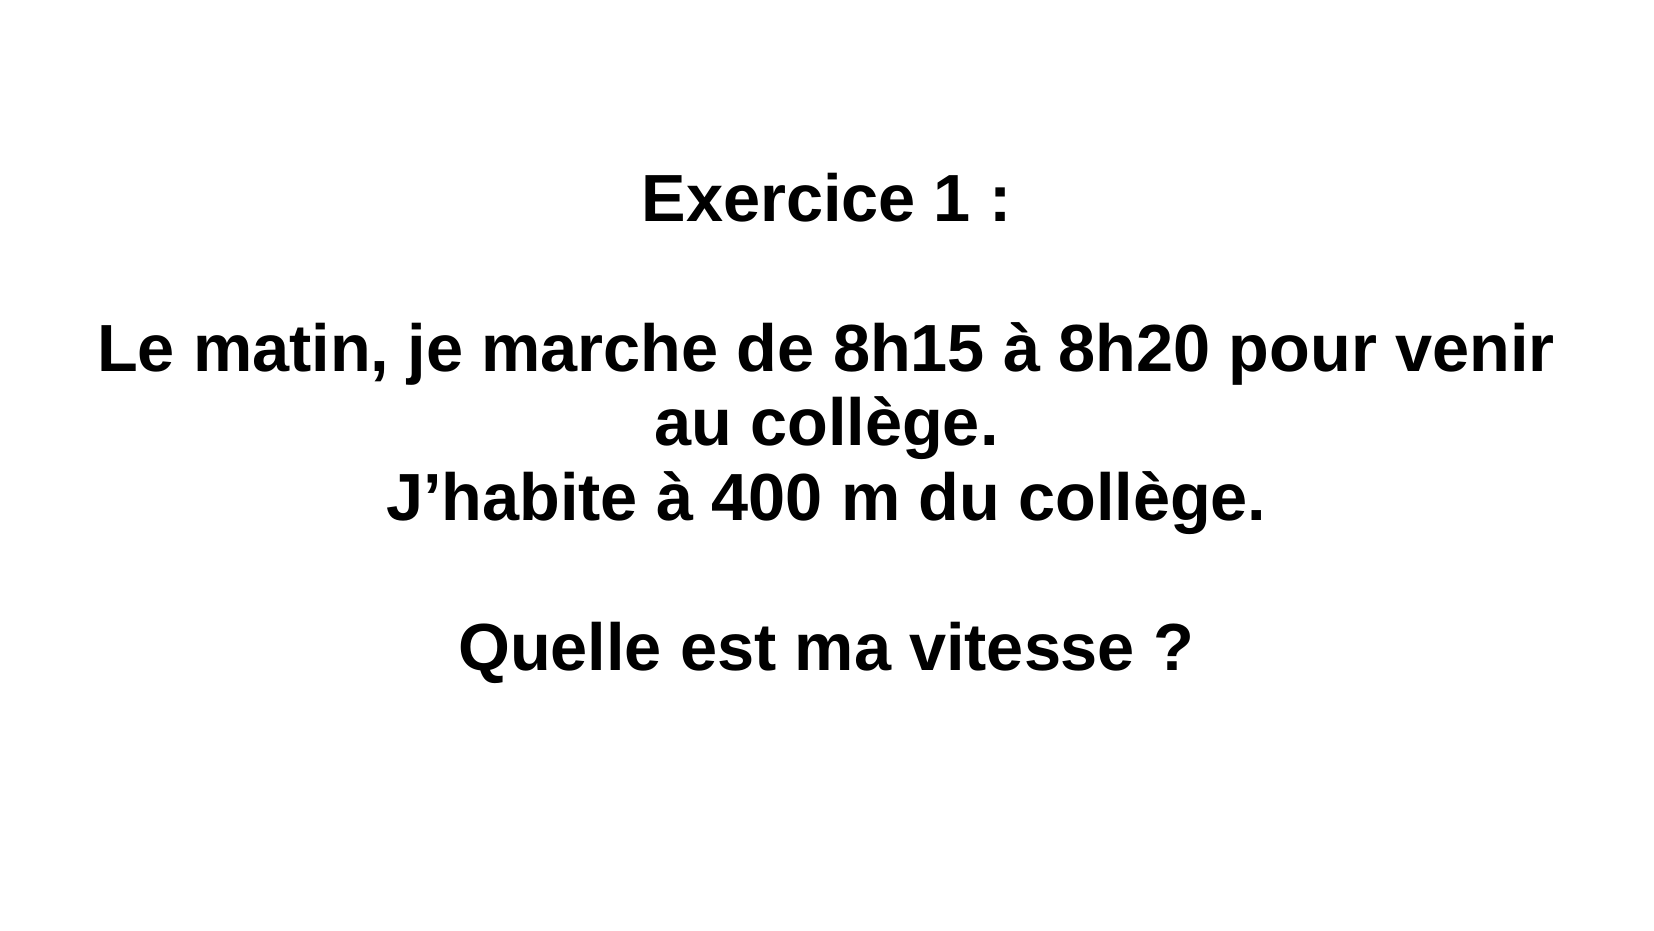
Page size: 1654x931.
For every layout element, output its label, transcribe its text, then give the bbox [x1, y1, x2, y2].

subtitle Exercice 1 : Le matin, je marche de 8h15 à 8h20 pour venir au collège. J’habite à 400 m du collège. Quelle est ma vitesse ? [82, 88, 1571, 758]
